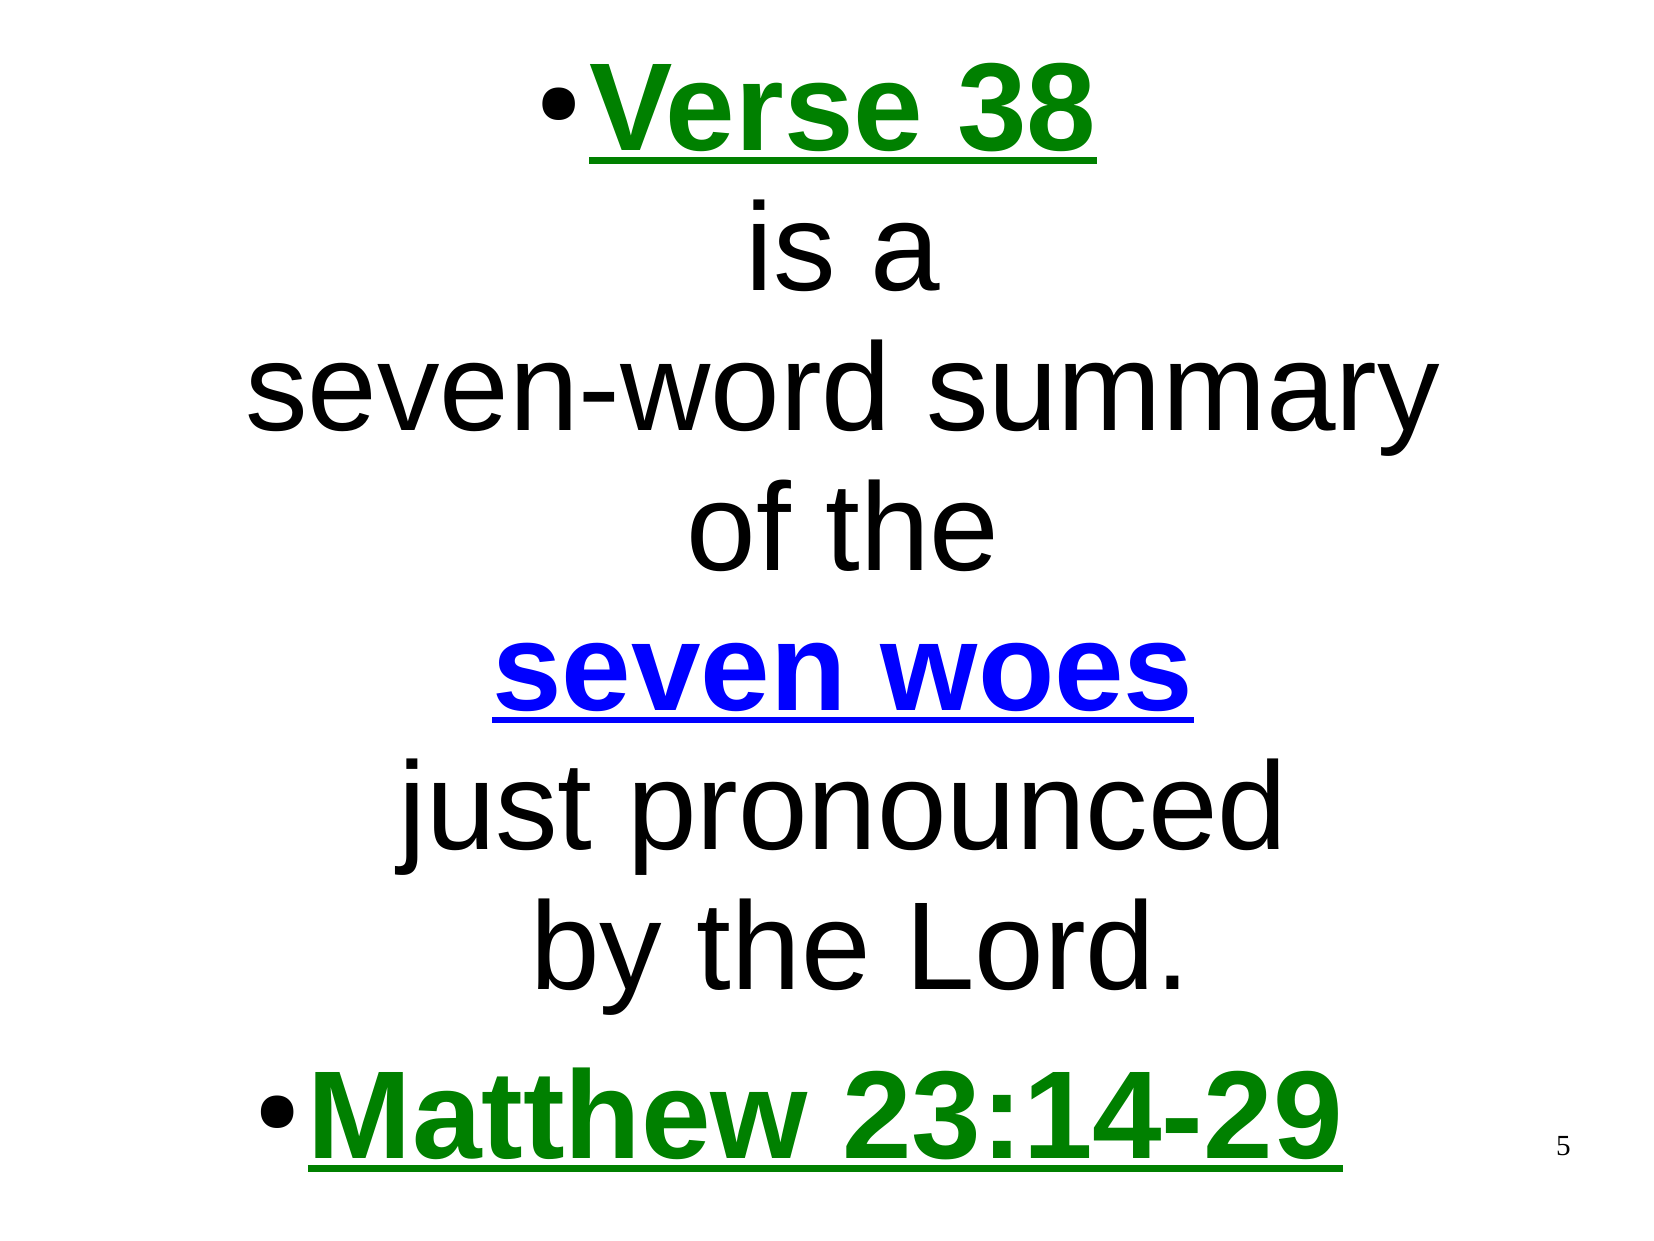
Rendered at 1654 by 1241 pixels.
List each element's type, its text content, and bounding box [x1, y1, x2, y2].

list Verse 38 is a seven-word summary of the seven woes just pronounced by the Lord. Matthew 23:14-29 [37, 37, 1613, 1201]
